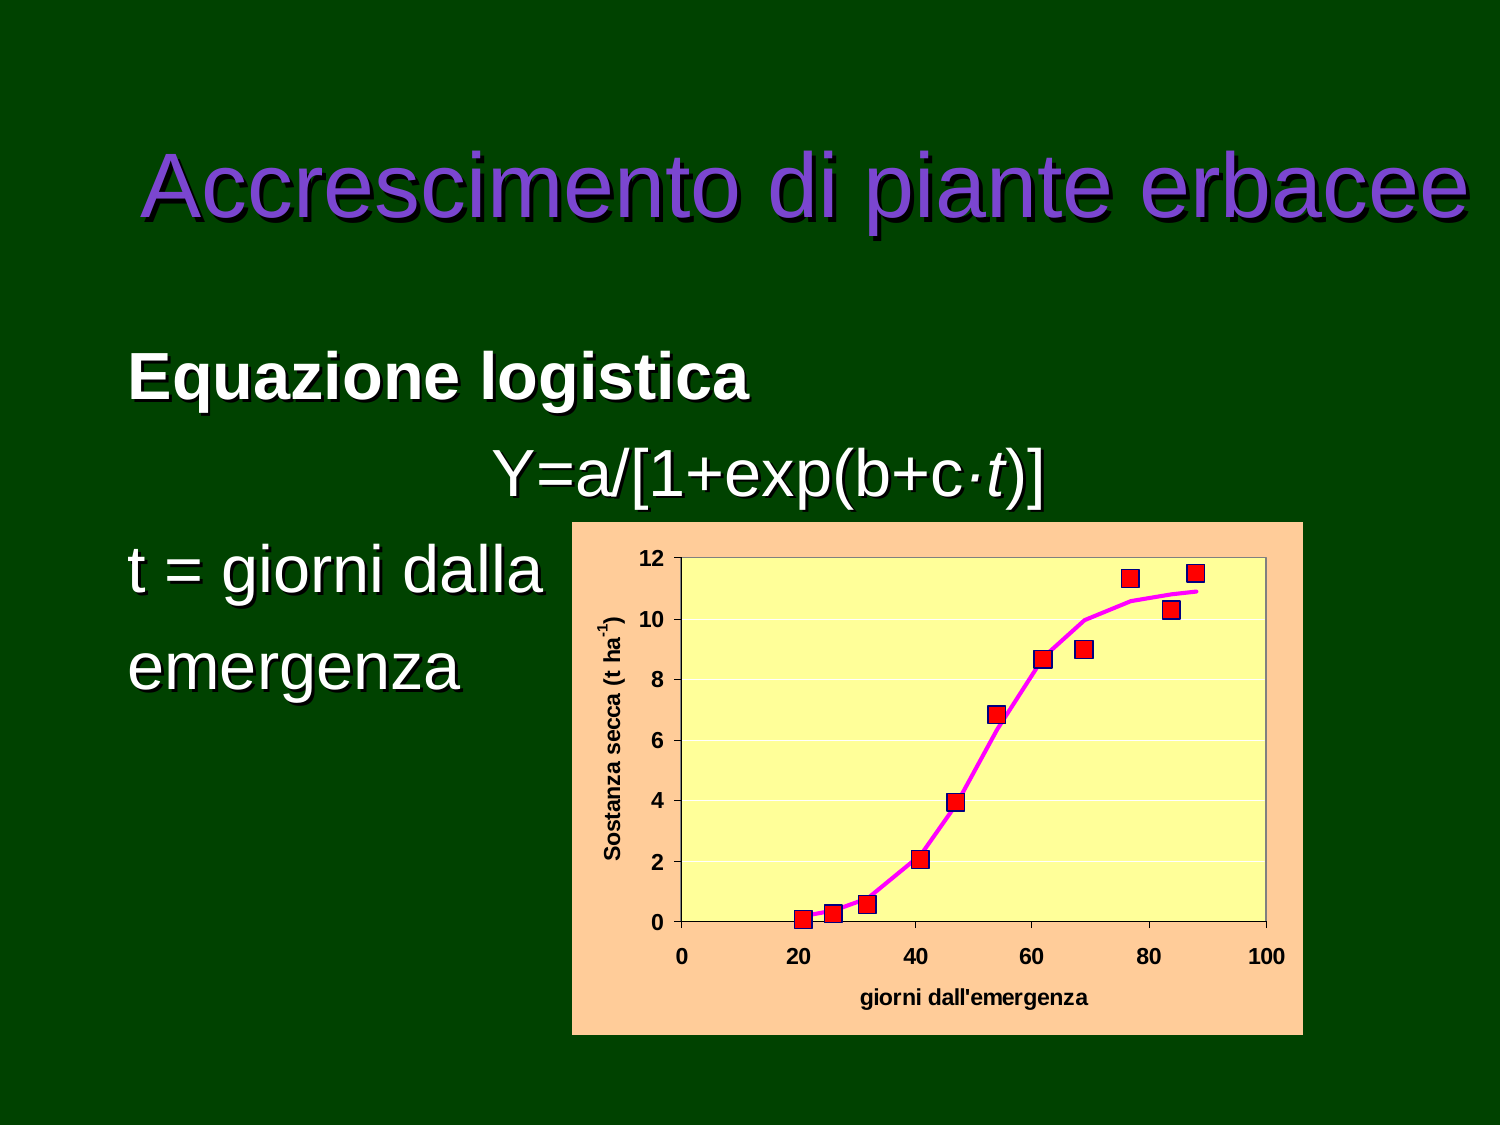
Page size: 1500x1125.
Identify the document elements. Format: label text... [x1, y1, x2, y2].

picture [562, 512, 1313, 1043]
list Equazione logistica Y=a/[1+exp(b+c·t)] t = giorni dalla emergenza [112, 324, 1425, 1001]
title Accrescimento di piante erbacee [112, 87, 1500, 276]
